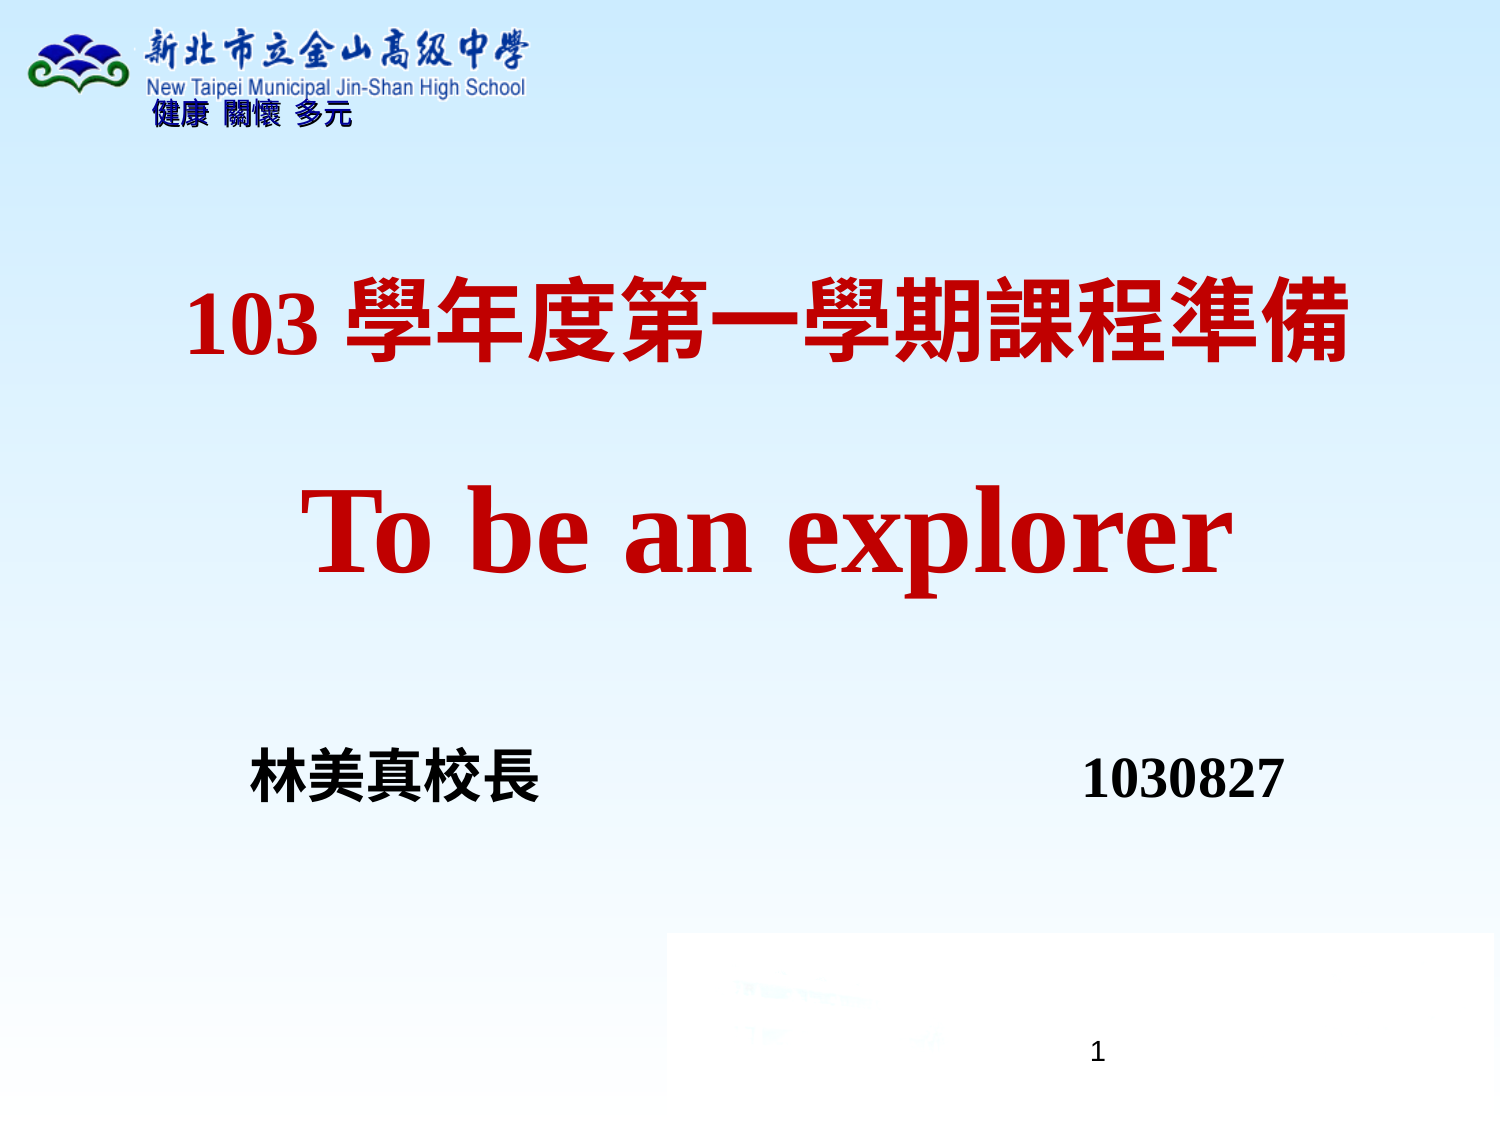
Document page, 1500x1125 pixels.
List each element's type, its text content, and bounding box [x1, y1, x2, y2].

text_box [1074, 1024, 1426, 1103]
text_box 103學年度第一學期課程準備 To be an explorer 林美真校長 1030827 [159, 255, 1377, 816]
